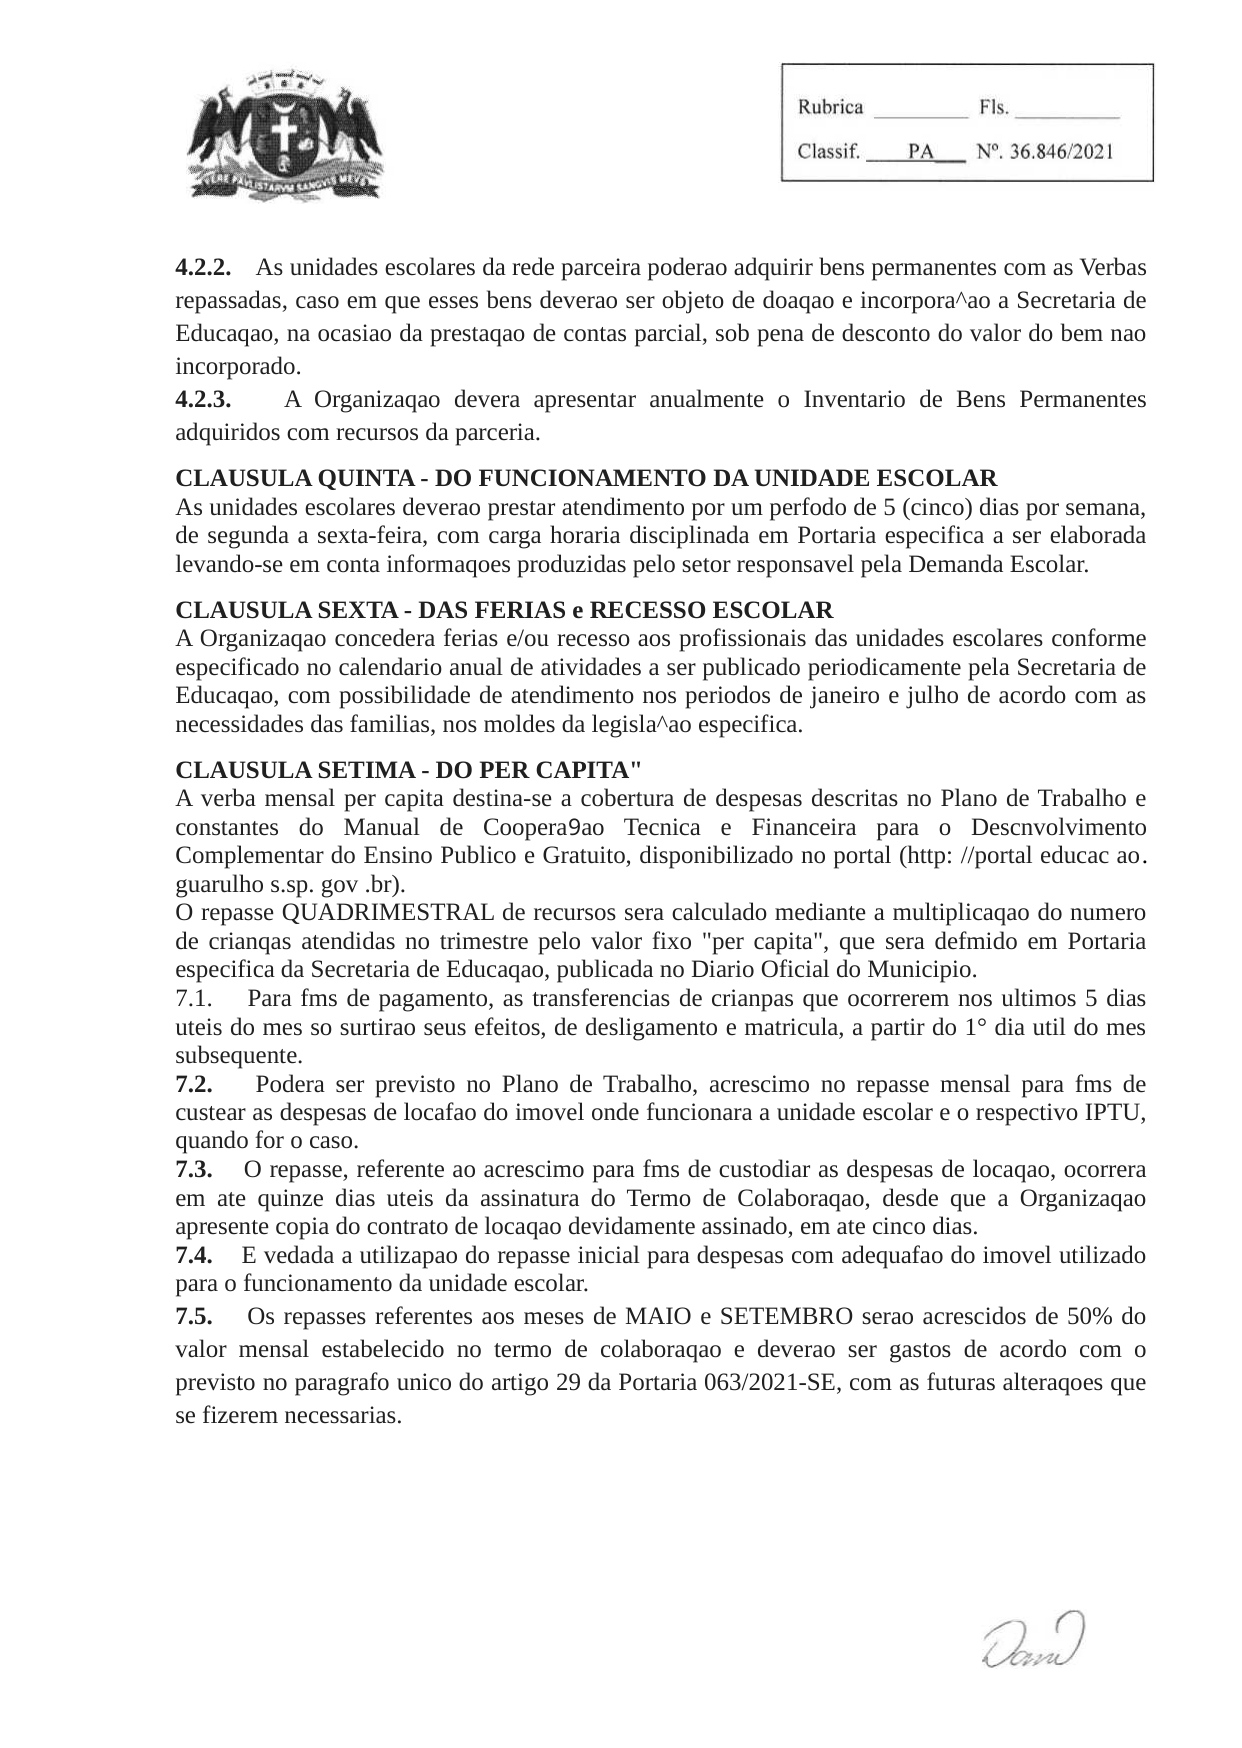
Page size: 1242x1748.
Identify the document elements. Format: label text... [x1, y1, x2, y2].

picture [186, 63, 1156, 204]
text_box 4.2.2. As unidades escolares da rede parceira poderao adquirir bens permanentes com as Verbas repassadas, caso em que esses bens deverao ser objeto de doaqao e incorpora^ao a Secretaria de Educaqao, na ocasiao da prestaqao de contas parcial, sob pena de desconto do valor do bem nao incorporado. 4.2.3. A Organizaqao devera apresentar anualmente o Inventario de Bens Permanentes adquiridos com recursos da parceria. CLAUSULA QUINTA - DO FUNCIONAMENTO DA UNIDADE ESCOLAR As unidades escolares deverao prestar atendimento por um perfodo de 5 (cinco) dias por semana, de segunda a sexta-feira, com carga horaria disciplinada em Portaria especifica a ser elaborada levando-se em conta informaqoes produzidas pelo setor responsavel pela Demanda Escolar. CLAUSULA SEXTA - DAS FERIAS e RECESSO ESCOLAR A Organizaqao concedera ferias e/ou recesso aos profissionais das unidades escolares conforme especificado no calendario anual de atividades a ser publicado periodicamente pela Secretaria de Educaqao, com possibilidade de atendimento nos periodos de janeiro e julho de acordo com as necessidades das familias, nos moldes da legisla^ao especifica. CLAUSULA SETIMA - DO PER CAPITA" A verba mensal per capita destina-se a cobertura de despesas descritas no Plano de Trabalho e constantes do Manual de Coopera9ao Tecnica e Financeira para o Descnvolvimento Complementar do Ensino Publico e Gratuito, disponibilizado no portal (http: //portal educac ao. guarulho s.sp. gov .br). O repasse QUADRIMESTRAL de recursos sera calculado mediante a multiplicaqao do numero de crianqas atendidas no trimestre pelo valor fixo "per capita", que sera defmido em Portaria especifica da Secretaria de Educaqao, publicada no Diario Oficial do Municipio. 7.1. Para fms de pagamento, as transferencias de crianpas que ocorrerem nos ultimos 5 dias uteis do mes so surtirao seus efeitos, de desligamento e matricula, a partir do 1° dia util do mes subsequente. 7.2. Podera ser previsto no Plano de Trabalho, acrescimo no repasse mensal para fms de custear as despesas de locafao do imovel onde funcionara a unidade escolar e o respectivo IPTU, quando for o caso. 7.3. O repasse, referente ao acrescimo para fms de custodiar as despesas de locaqao, ocorrera em ate quinze dias uteis da assinatura do Termo de Colaboraqao, desde que a Organizaqao apresente copia do contrato de locaqao devidamente assinado, em ate cinco dias. 7.4. E vedada a utilizapao do repasse inicial para despesas com adequafao do imovel utilizado para o funcionamento da unidade escolar. 7.5. Os repasses referentes aos meses de MAIO e SETEMBRO serao acrescidos de 50% do valor mensal estabelecido no termo de colaboraqao e deverao ser gastos de acordo com o previsto no paragrafo unico do artigo 29 da Portaria 063/2021-SE, com as futuras alteraqoes que se fizerem necessarias. [176, 247, 1148, 1494]
picture [981, 1609, 1087, 1670]
